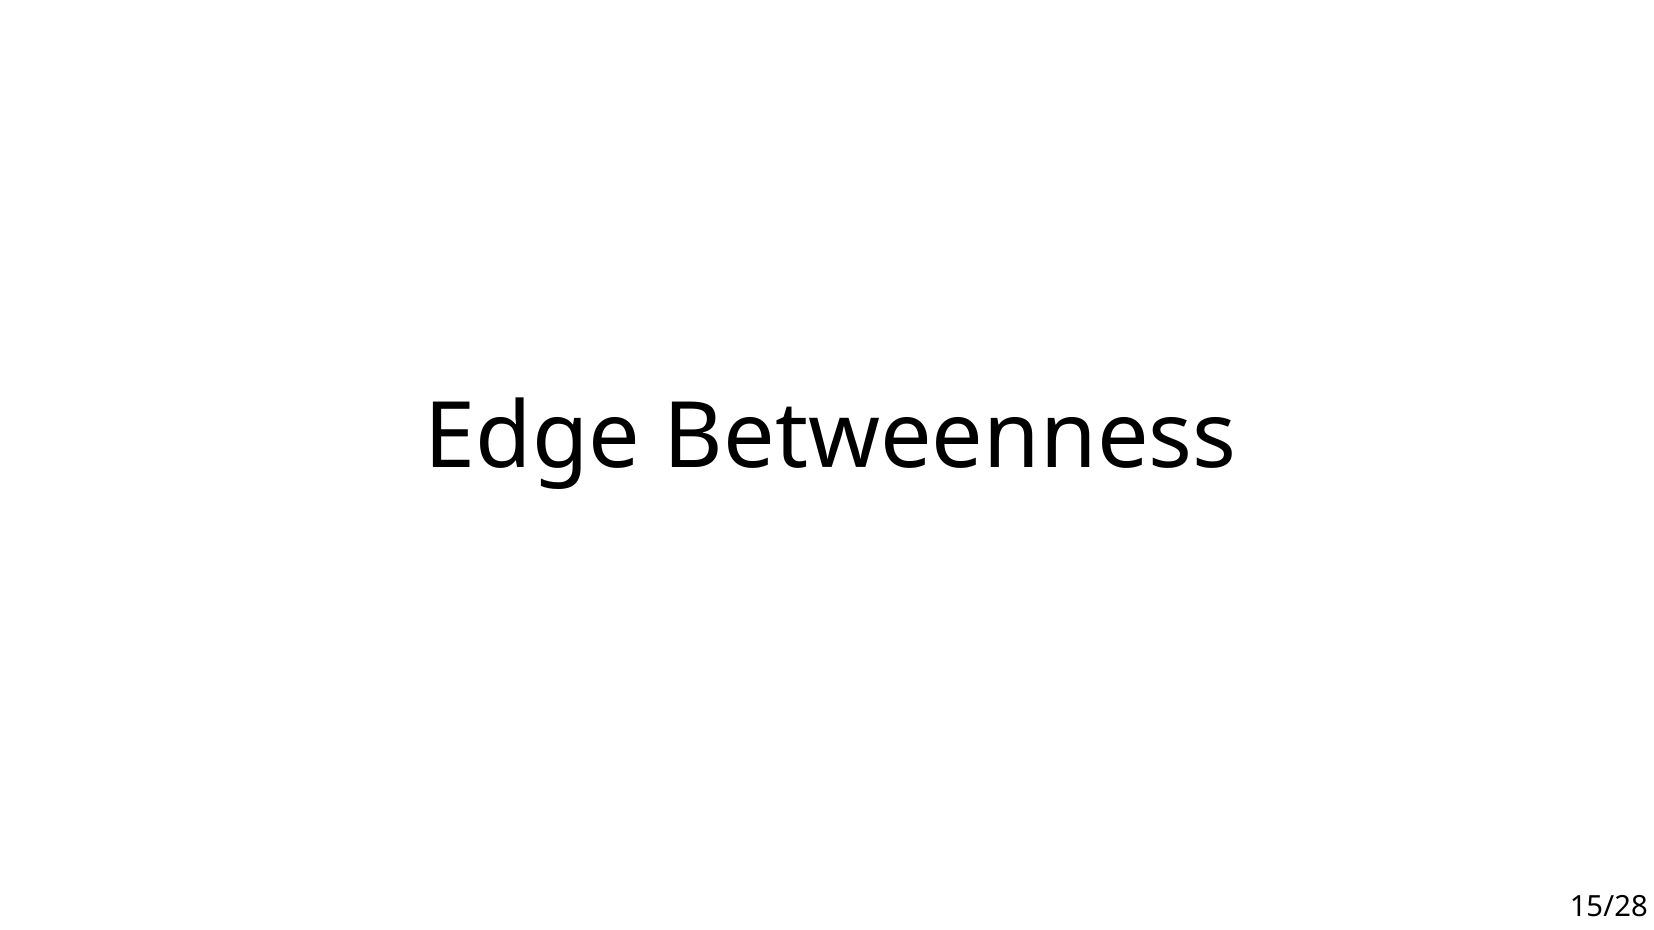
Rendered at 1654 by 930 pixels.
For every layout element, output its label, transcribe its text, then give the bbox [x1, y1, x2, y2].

title Edge Betweenness [87, 354, 1576, 511]
